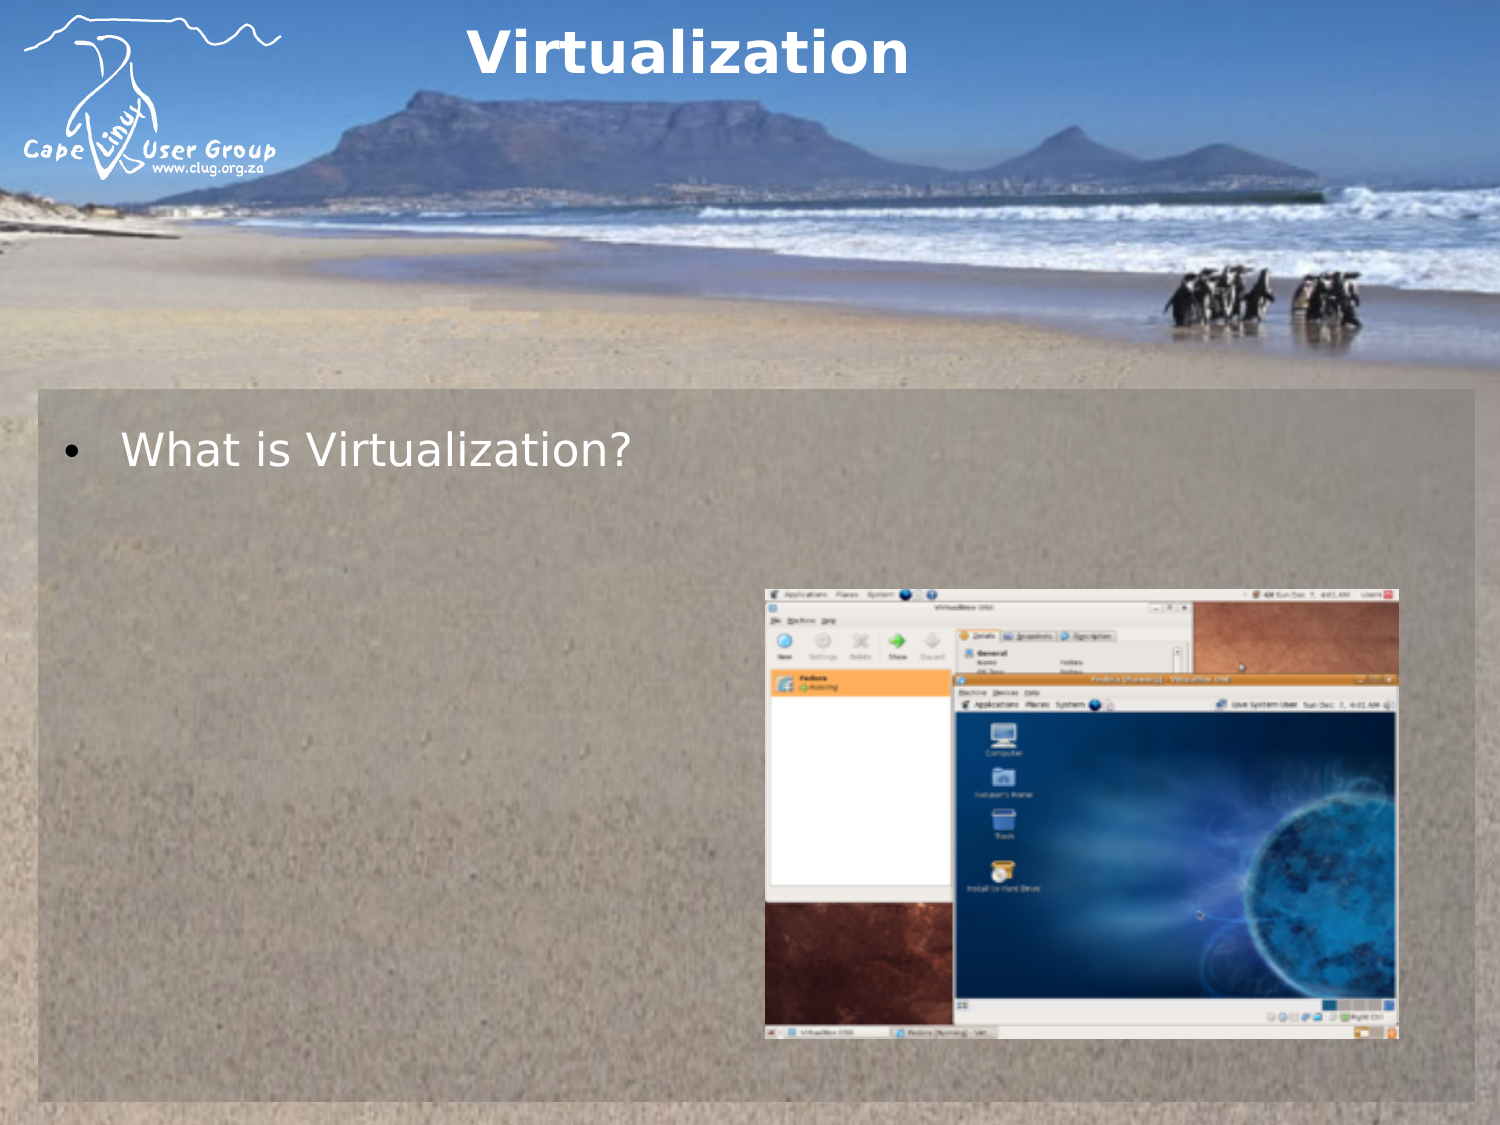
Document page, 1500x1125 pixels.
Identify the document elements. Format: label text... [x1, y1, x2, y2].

title Virtualization [466, 0, 1486, 128]
list What is Virtualization? [64, 420, 1476, 1105]
picture [0, 0, 1500, 1125]
